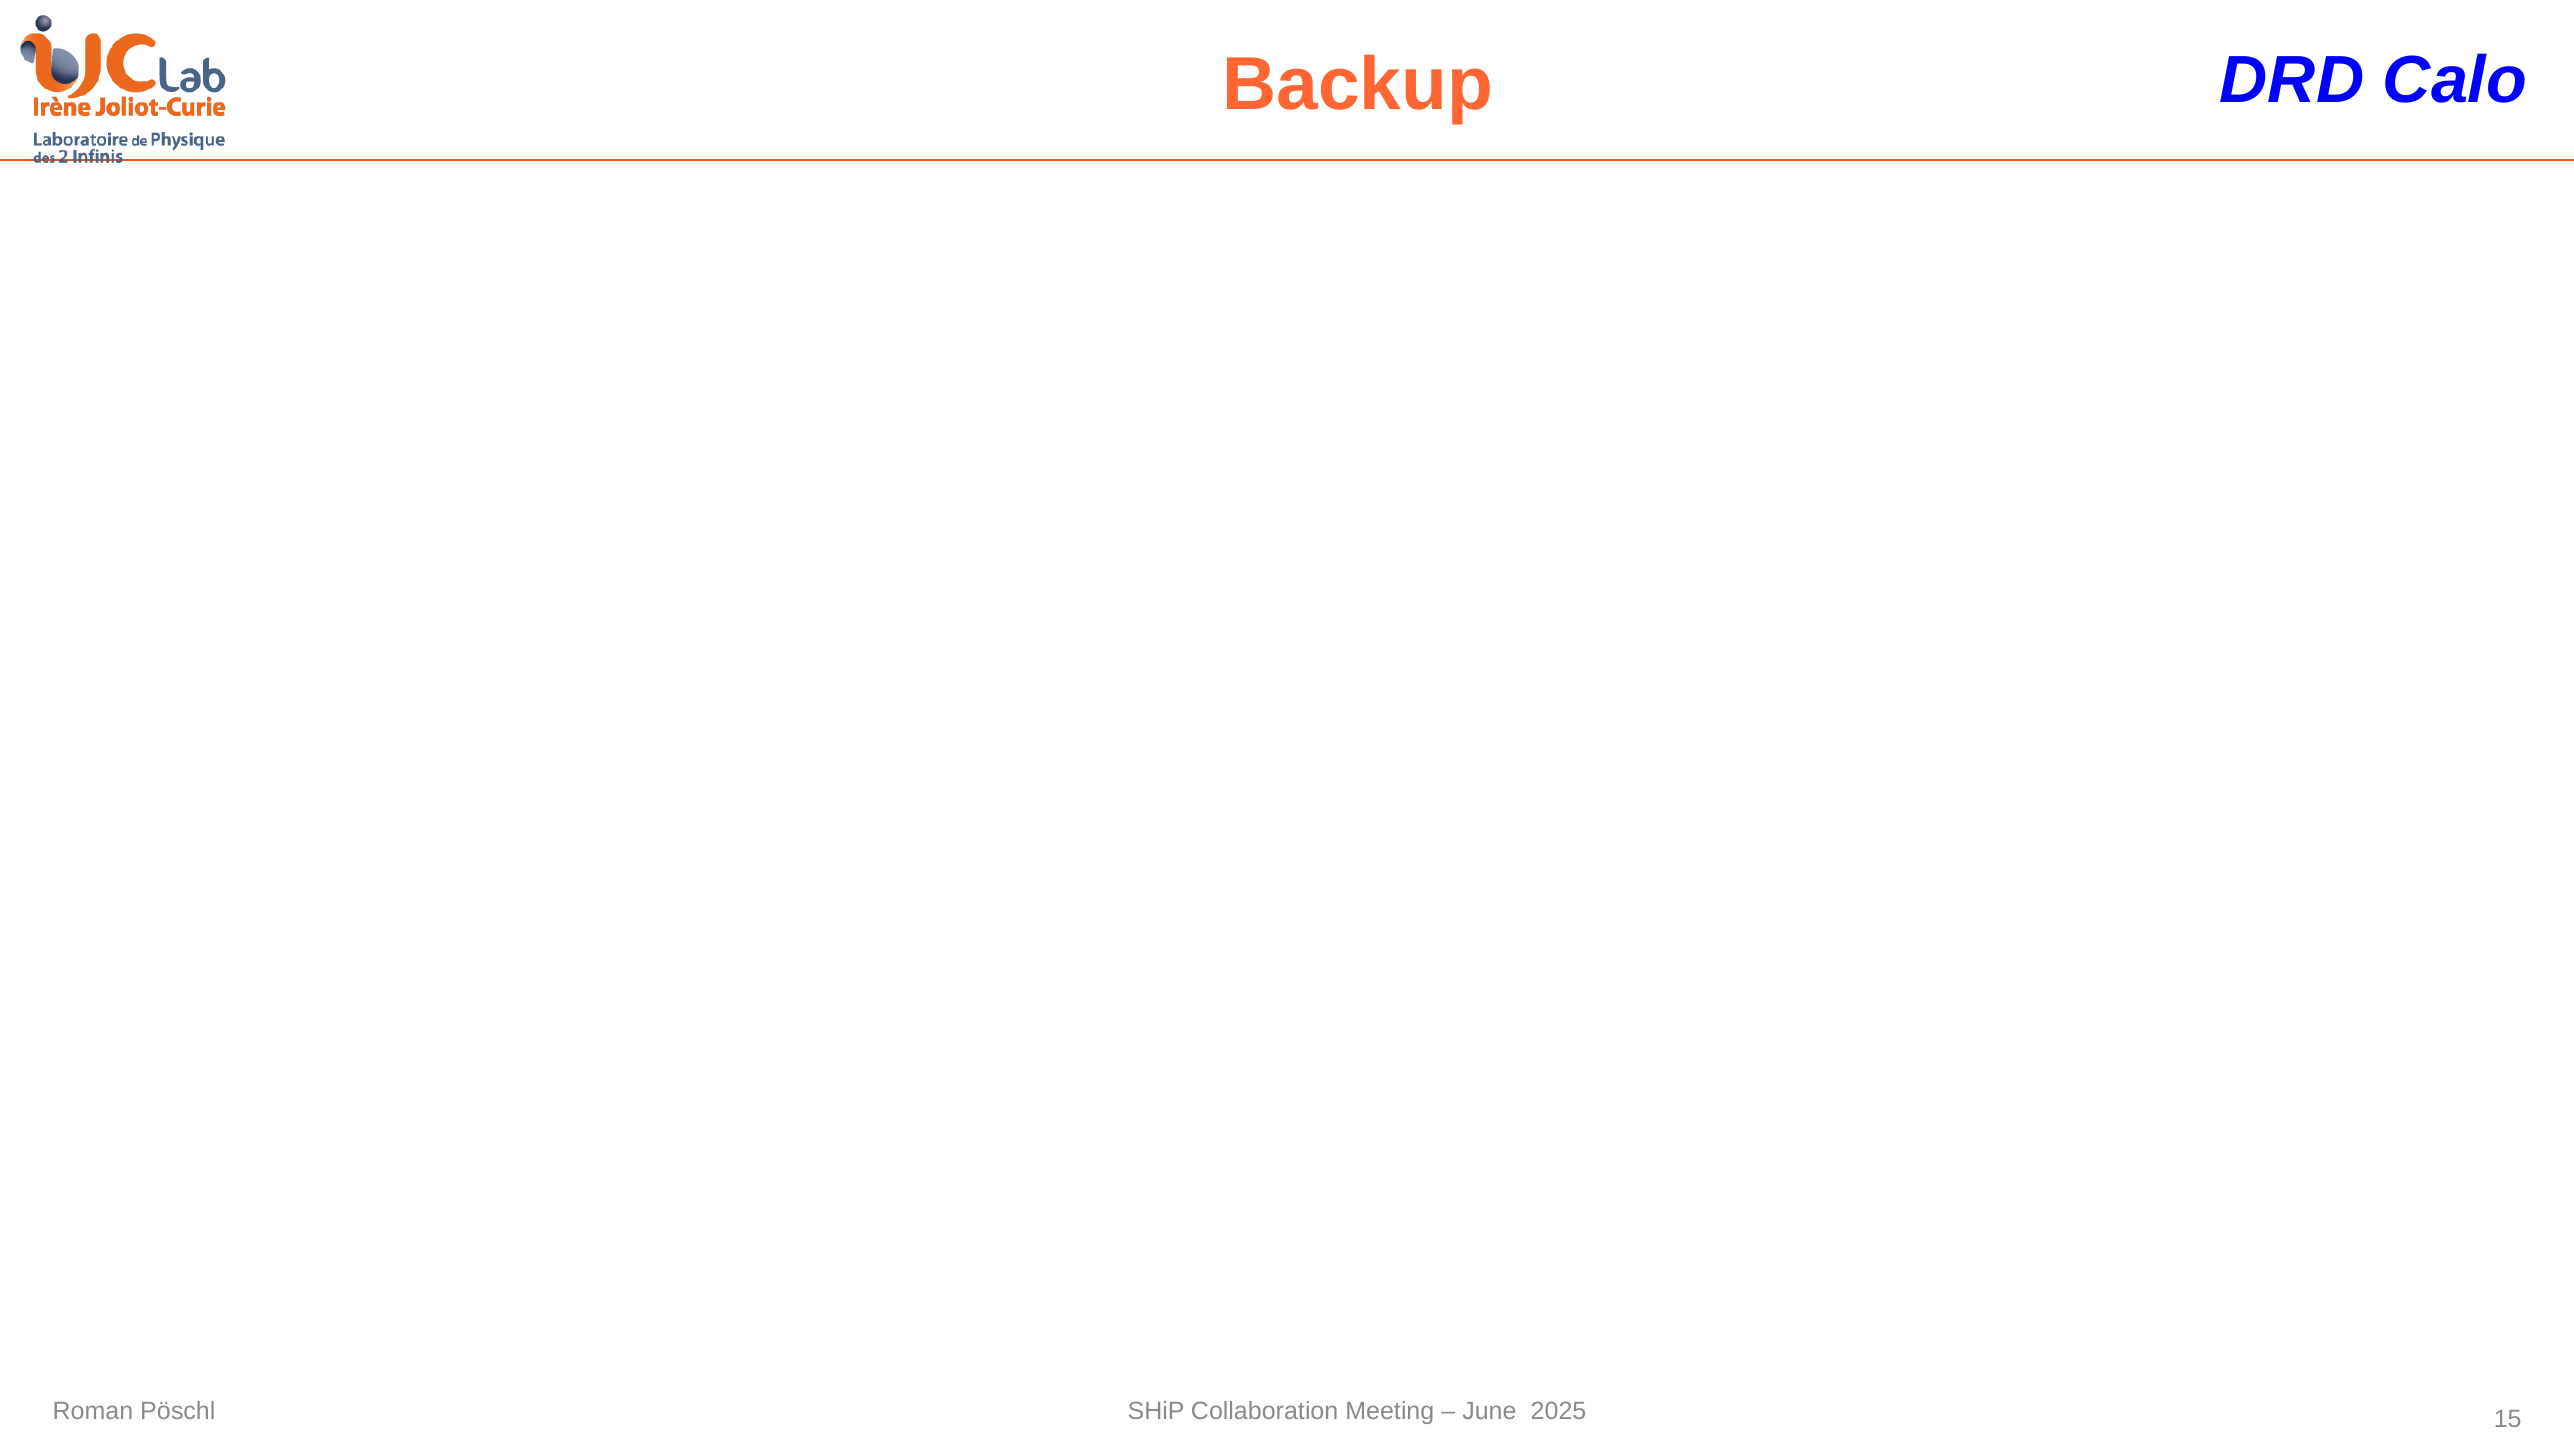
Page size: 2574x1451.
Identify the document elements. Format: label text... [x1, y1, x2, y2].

picture [4, 0, 241, 178]
title Backup [199, 34, 2517, 132]
